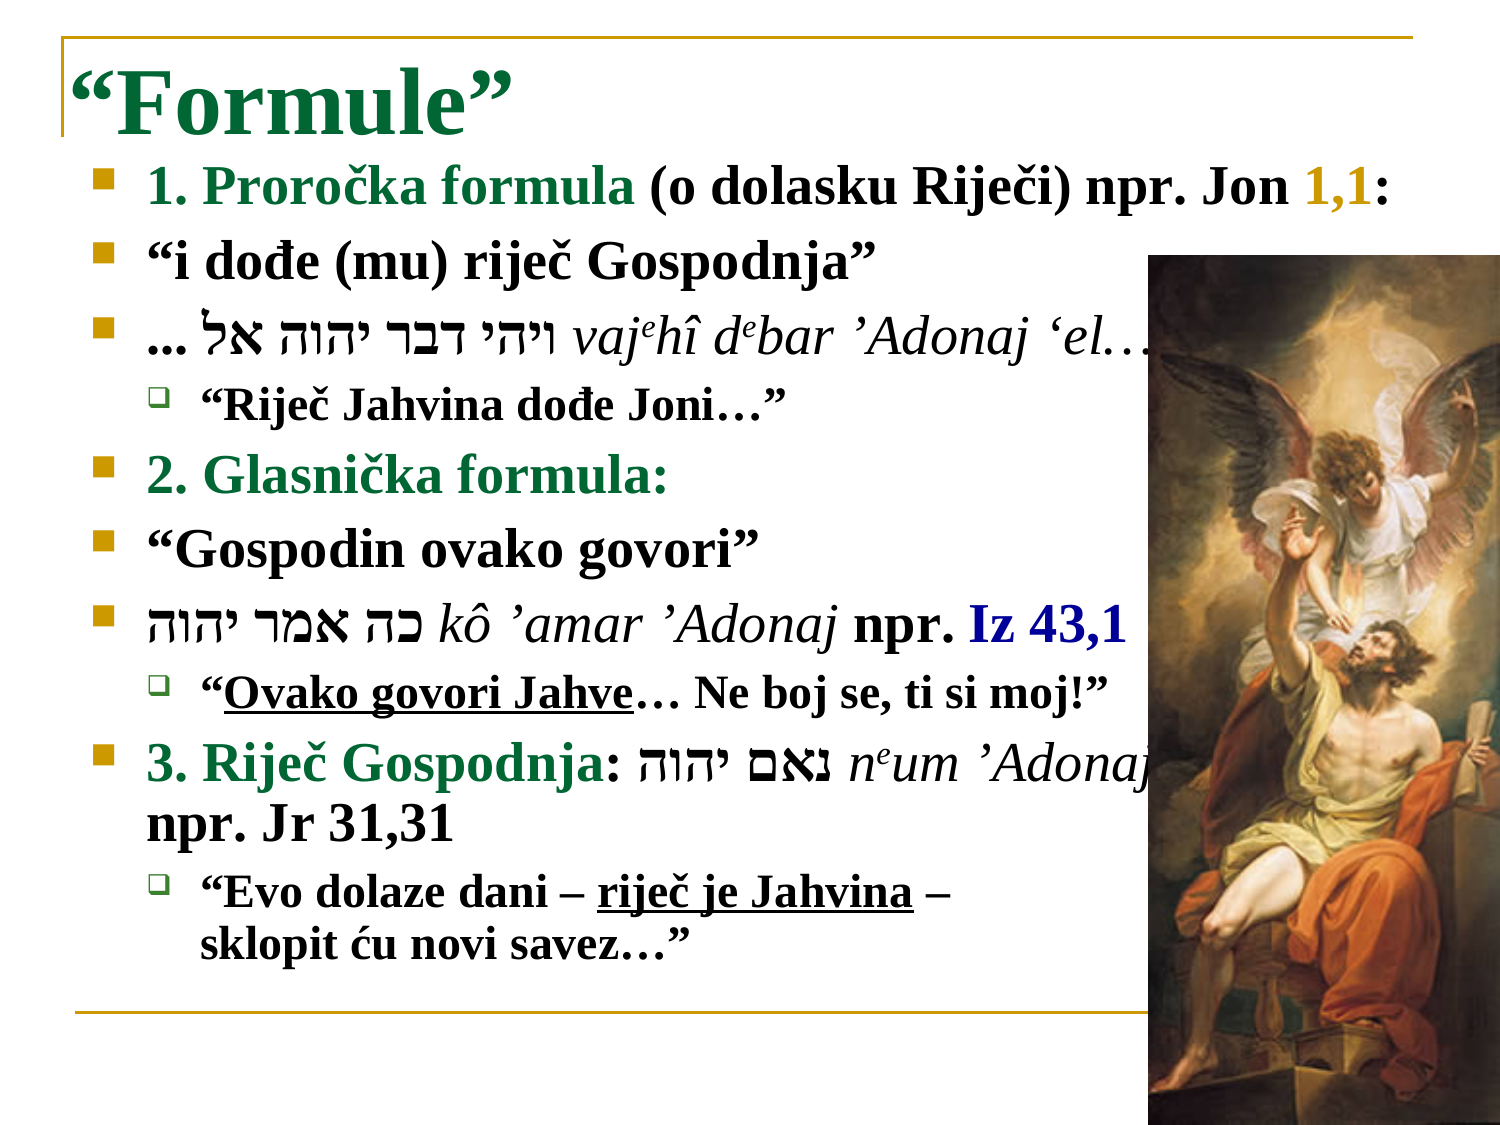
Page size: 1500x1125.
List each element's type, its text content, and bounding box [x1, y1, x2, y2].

list 1. Proročka formula (o dolasku Riječi) npr. Jon 1,1: “i dođe (mu) riječ Gospodnja” ... ויהי דבר יהוה אל vajehî debar ’Adonaj ‘el… “Riječ Jahvina dođe Joni…” 2. Glasnička formula: “Gospodin ovako govori” כה אמר יהוה kô ’amar ’Adonaj npr. Iz 43,1 “Ovako govori Jahve… Ne boj se, ti si moj!” 3. Riječ Gospodnja: נאם יהוה neum ’Adonaj npr. Jr 31,31 “Evo dolaze dani – riječ je Jahvina – sklopit ću novi savez…” [75, 148, 1500, 1006]
picture [1148, 255, 1500, 1125]
title “Formule” [53, 31, 1404, 218]
